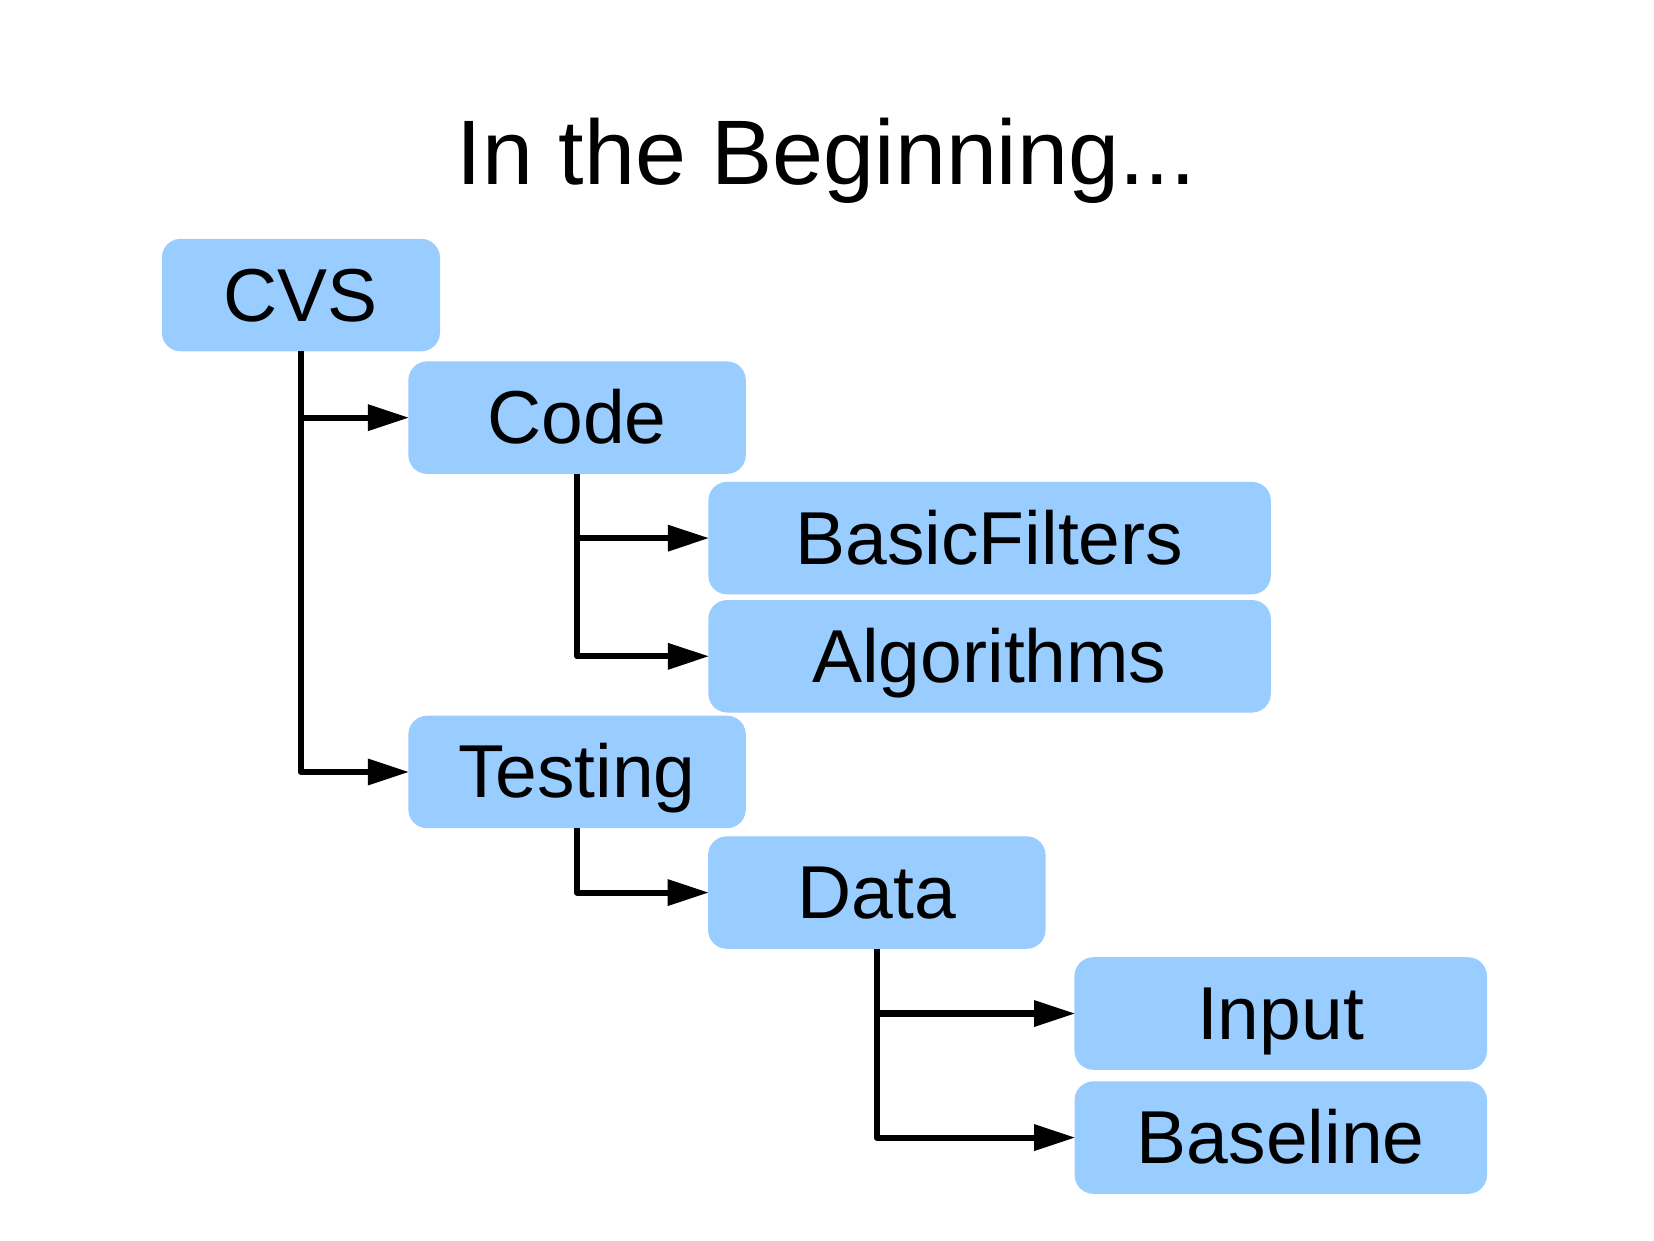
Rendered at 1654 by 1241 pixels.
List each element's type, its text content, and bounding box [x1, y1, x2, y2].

title In the Beginning... [82, 49, 1571, 257]
text_box CVS [161, 238, 441, 352]
text_box Code [408, 361, 746, 474]
text_box Data [708, 836, 1046, 949]
text_box BasicFilters [708, 481, 1271, 595]
text_box Algorithms [708, 600, 1271, 713]
text_box Testing [408, 715, 746, 829]
text_box Baseline [1074, 1081, 1488, 1194]
text_box Input [1074, 957, 1488, 1070]
